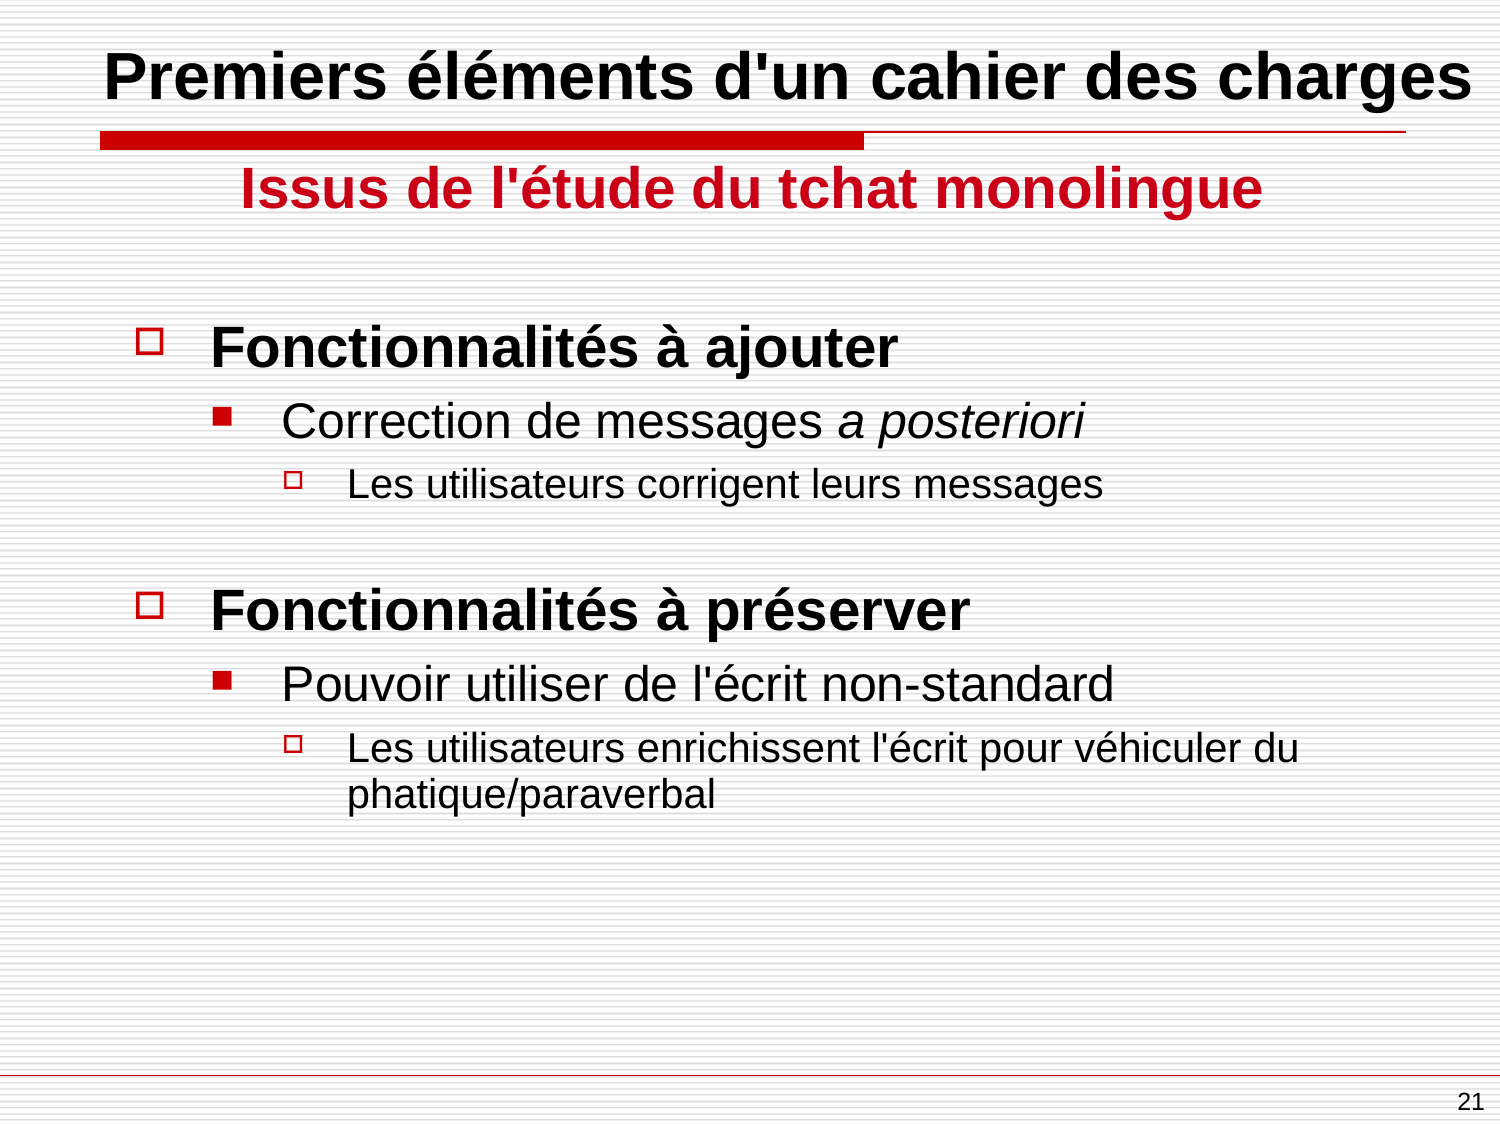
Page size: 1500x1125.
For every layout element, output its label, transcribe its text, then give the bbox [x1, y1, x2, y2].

picture [0, 0, 1500, 1075]
list Issus de l'étude du tchat monolingue Fonctionnalités à ajouter Correction de messages a posteriori Les utilisateurs corrigent leurs messages Fonctionnalités à préserver Pouvoir utiliser de l'écrit non-standard Les utilisateurs enrichissent l'écrit pour véhiculer du phatique/paraverbal [118, 147, 1388, 1034]
title Premiers éléments d'un cahier des charges [88, 31, 1500, 122]
picture [0, 1076, 1500, 1125]
